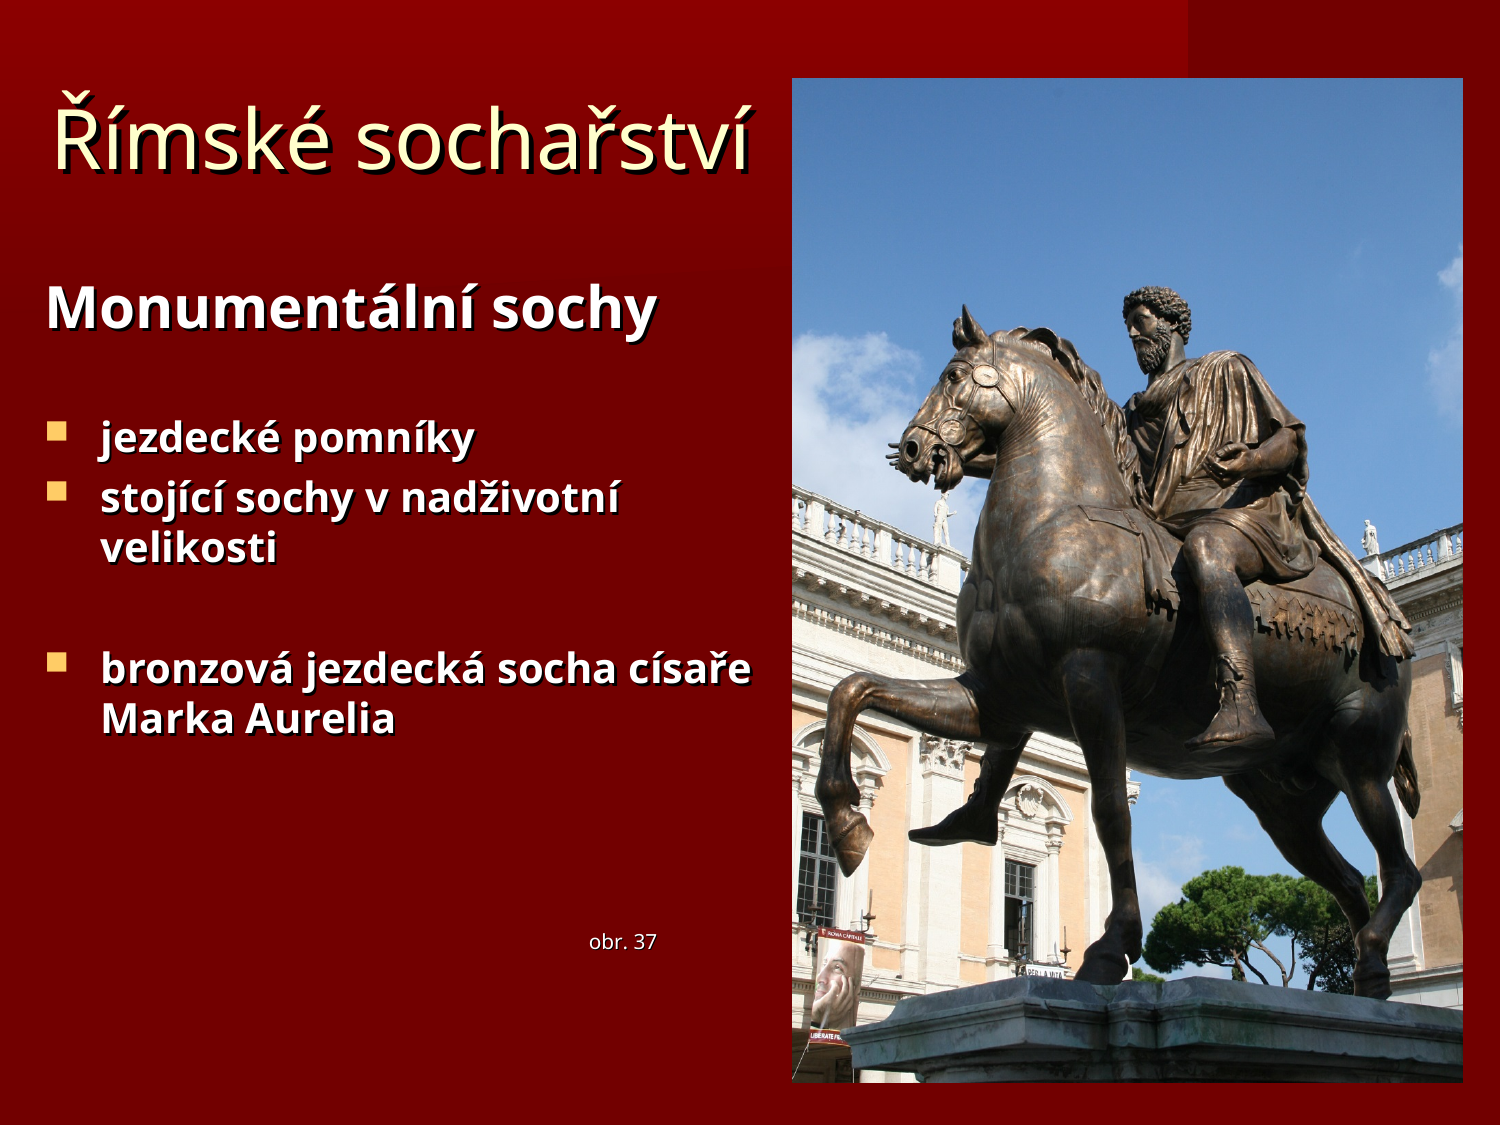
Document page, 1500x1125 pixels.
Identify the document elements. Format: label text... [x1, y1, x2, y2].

list Monumentální sochy jezdecké pomníky stojící sochy v nadživotní velikosti bronzová jezdecká socha císaře Marka Aurelia obr. 37 [29, 262, 774, 1001]
title Římské sochařství [29, 42, 774, 231]
text_box [792, 78, 1463, 1083]
